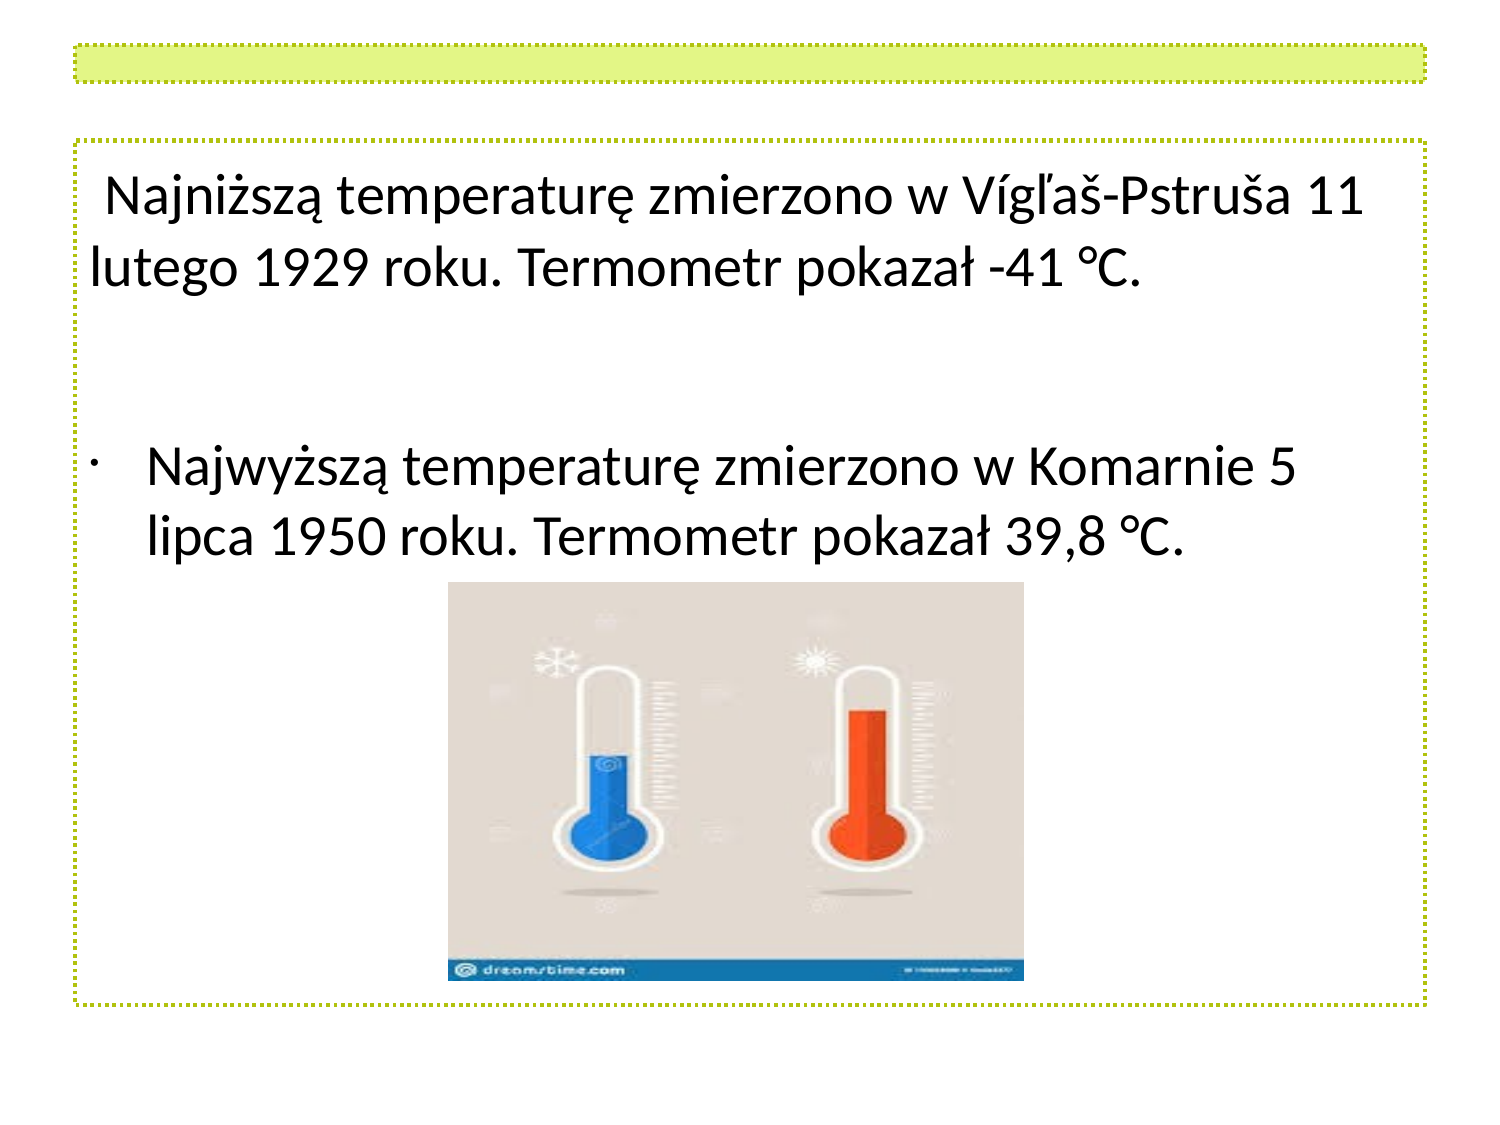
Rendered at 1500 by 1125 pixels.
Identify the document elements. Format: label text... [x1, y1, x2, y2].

picture [448, 582, 1024, 981]
title [75, 45, 1425, 82]
list Najniższą temperaturę zmierzono w Vígľaš-Pstruša 11 lutego 1929 roku. Termometr pokazał -41 °C. Najwyższą temperaturę zmierzono w Komarnie 5 lipca 1950 roku. Termometr pokazał 39,8 °C. [75, 140, 1425, 1005]
